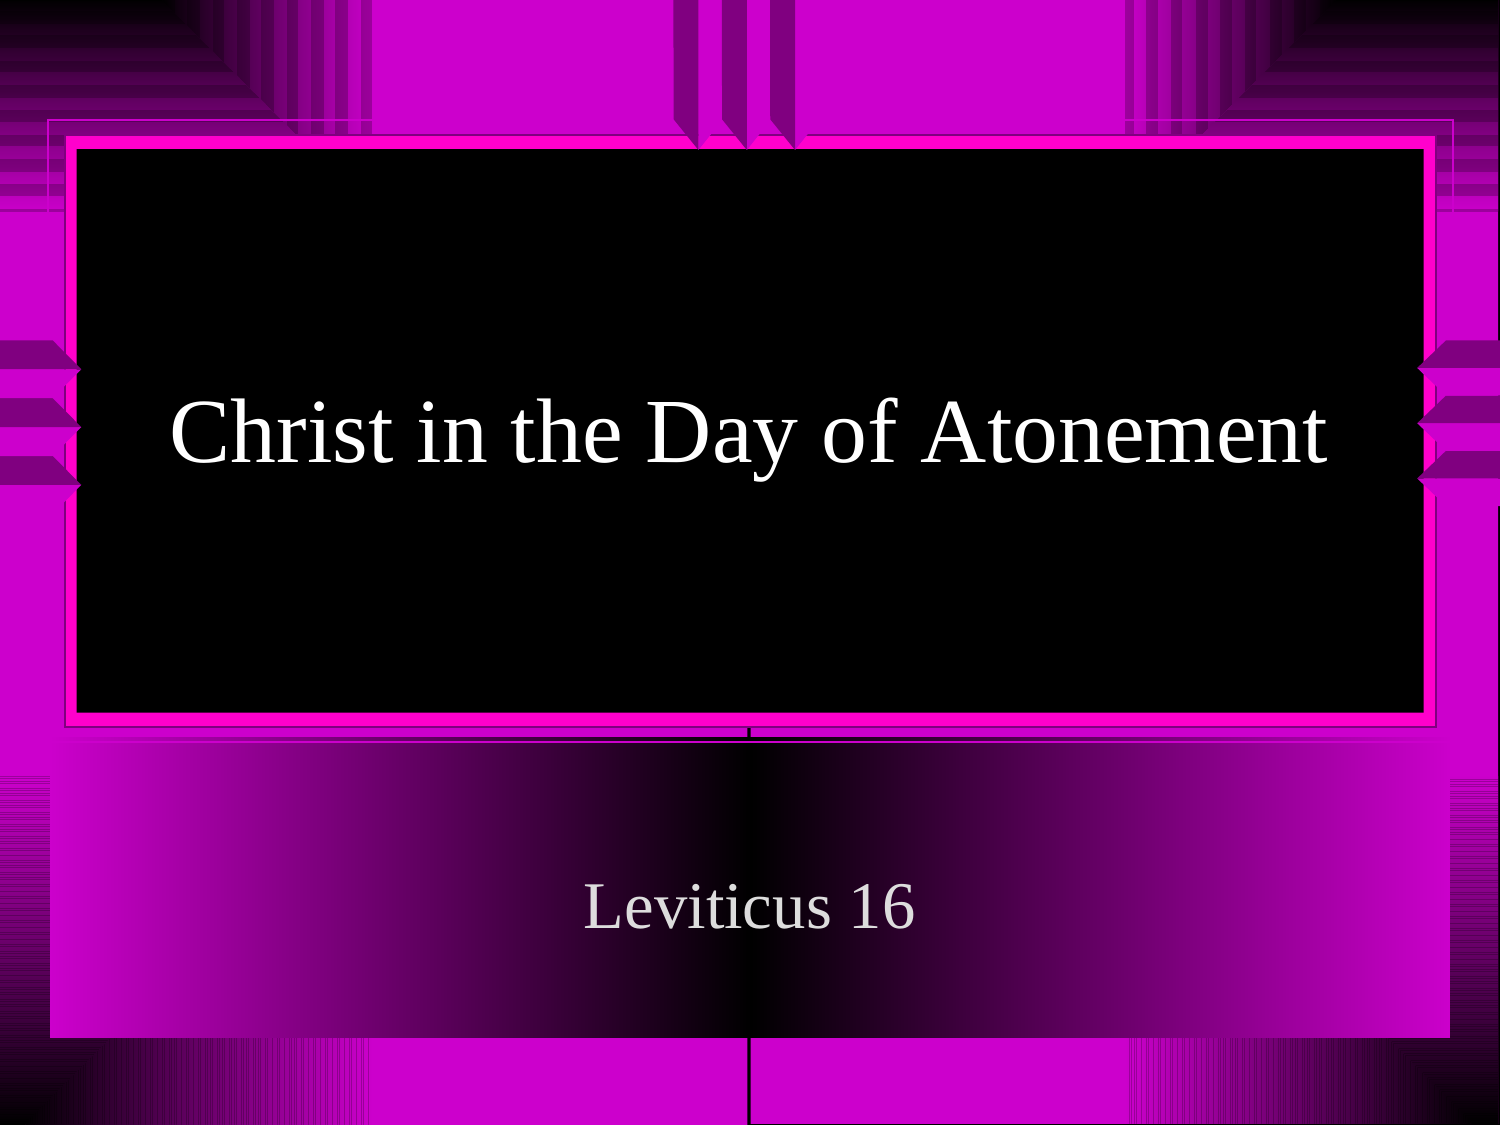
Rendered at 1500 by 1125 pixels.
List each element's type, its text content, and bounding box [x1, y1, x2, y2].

title Christ in the Day of Atonement [112, 337, 1388, 526]
subtitle Leviticus 16 [225, 762, 1276, 1051]
